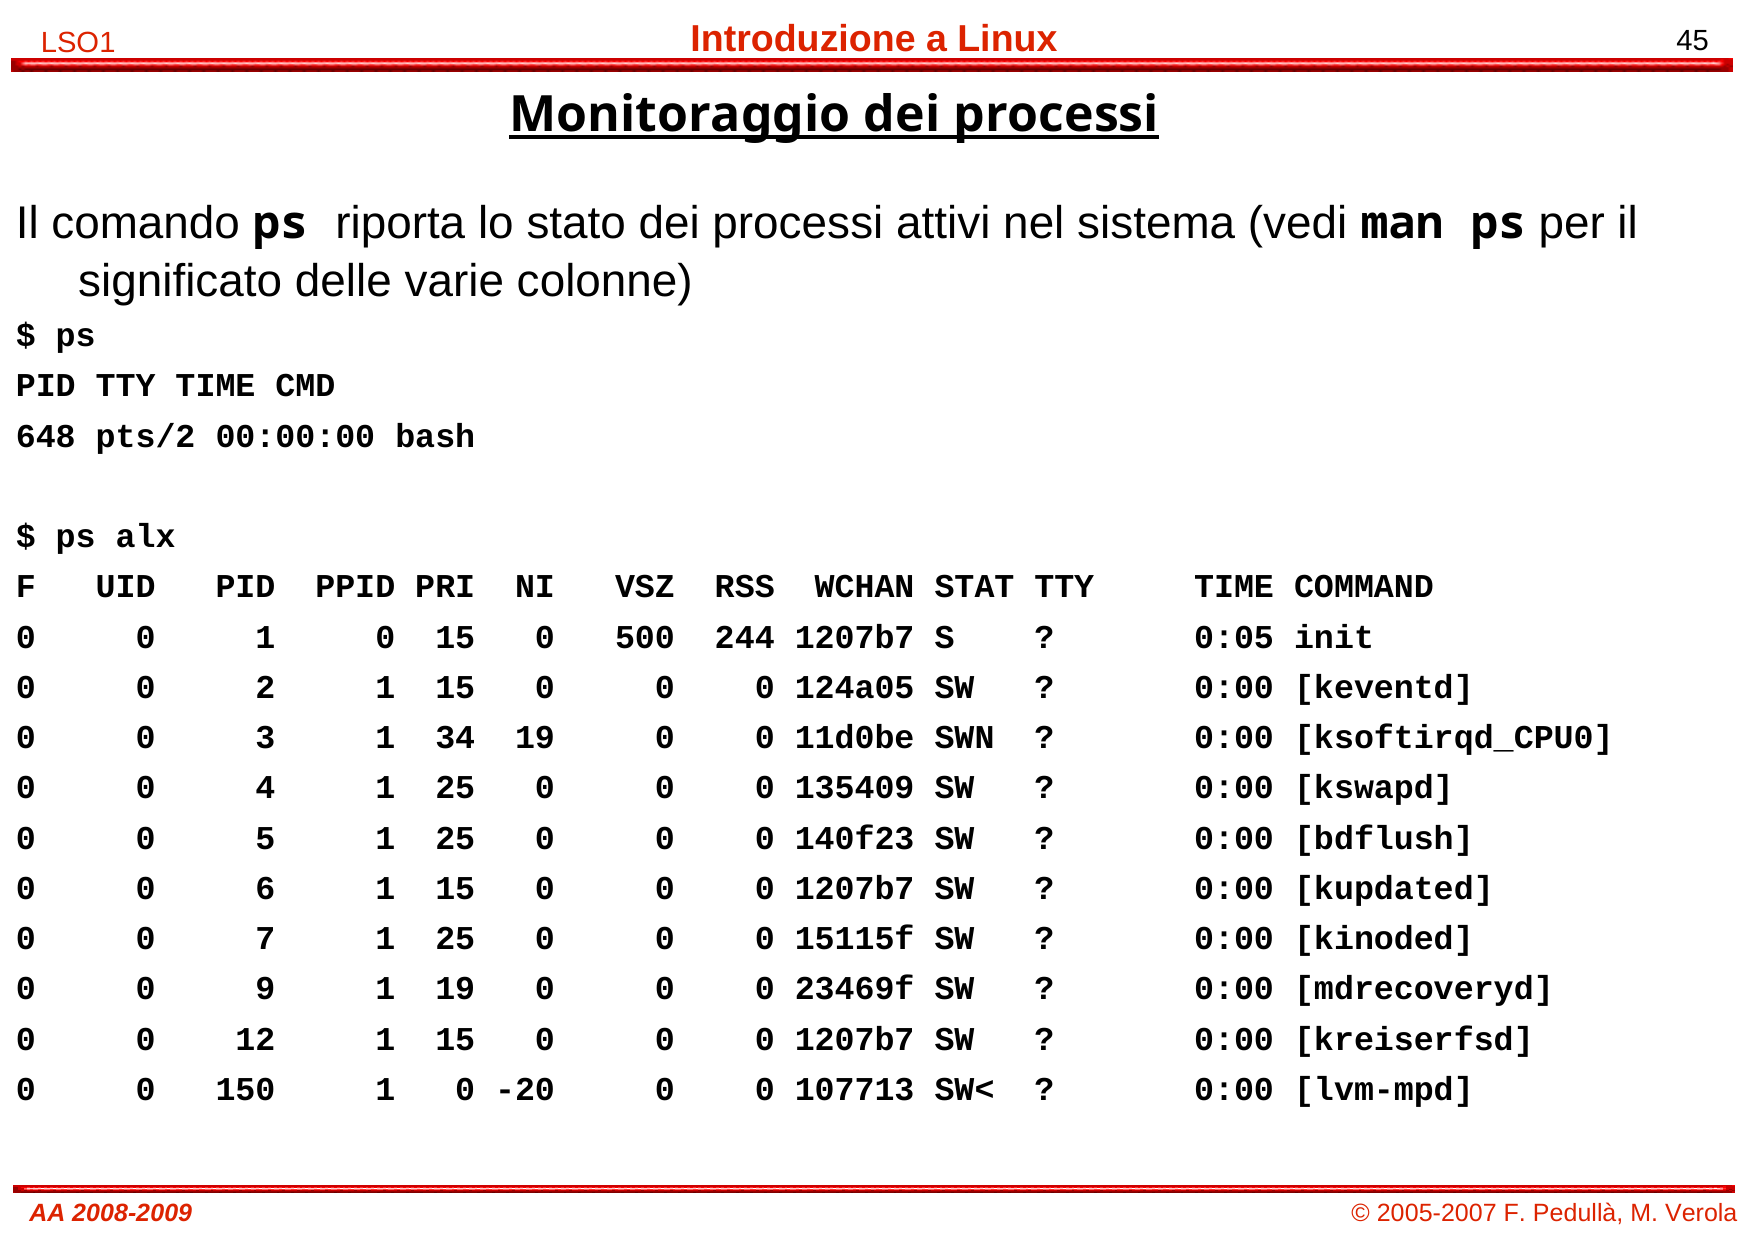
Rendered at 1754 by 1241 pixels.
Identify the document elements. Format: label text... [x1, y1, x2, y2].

picture [11, 58, 1733, 72]
list Il comando ps riporta lo stato dei processi attivi nel sistema (vedi man ps per il significato delle varie colonne) $ ps PID TTY TIME CMD 648 pts/2 00:00:00 bash $ ps alx F UID PID PPID PRI NI VSZ RSS WCHAN STAT TTY TIME COMMAND 0 0 1 0 15 0 500 244 1207b7 S ? 0:05 init 0 0 2 1 15 0 0 0 124a05 SW ? 0:00 [keventd] 0 0 3 1 34 19 0 0 11d0be SWN ? 0:00 [ksoftirqd_CPU0] 0 0 4 1 25 0 0 0 135409 SW ? 0:00 [kswapd] 0 0 5 1 25 0 0 0 140f23 SW ? 0:00 [bdflush] 0 0 6 1 15 0 0 0 1207b7 SW ? 0:00 [kupdated] 0 0 7 1 25 0 0 0 15115f SW ? 0:00 [kinoded] 0 0 9 1 19 0 0 0 23469f SW ? 0:00 [mdrecoveryd] 0 0 12 1 15 0 0 0 1207b7 SW ? 0:00 [kreiserfsd] 0 0 150 1 0 -20 0 0 107713 SW< ? 0:00 [lvm-mpd] [79, 189, 1712, 1185]
title Monitoraggio dei processi [509, 66, 1245, 162]
picture [13, 1185, 1735, 1193]
